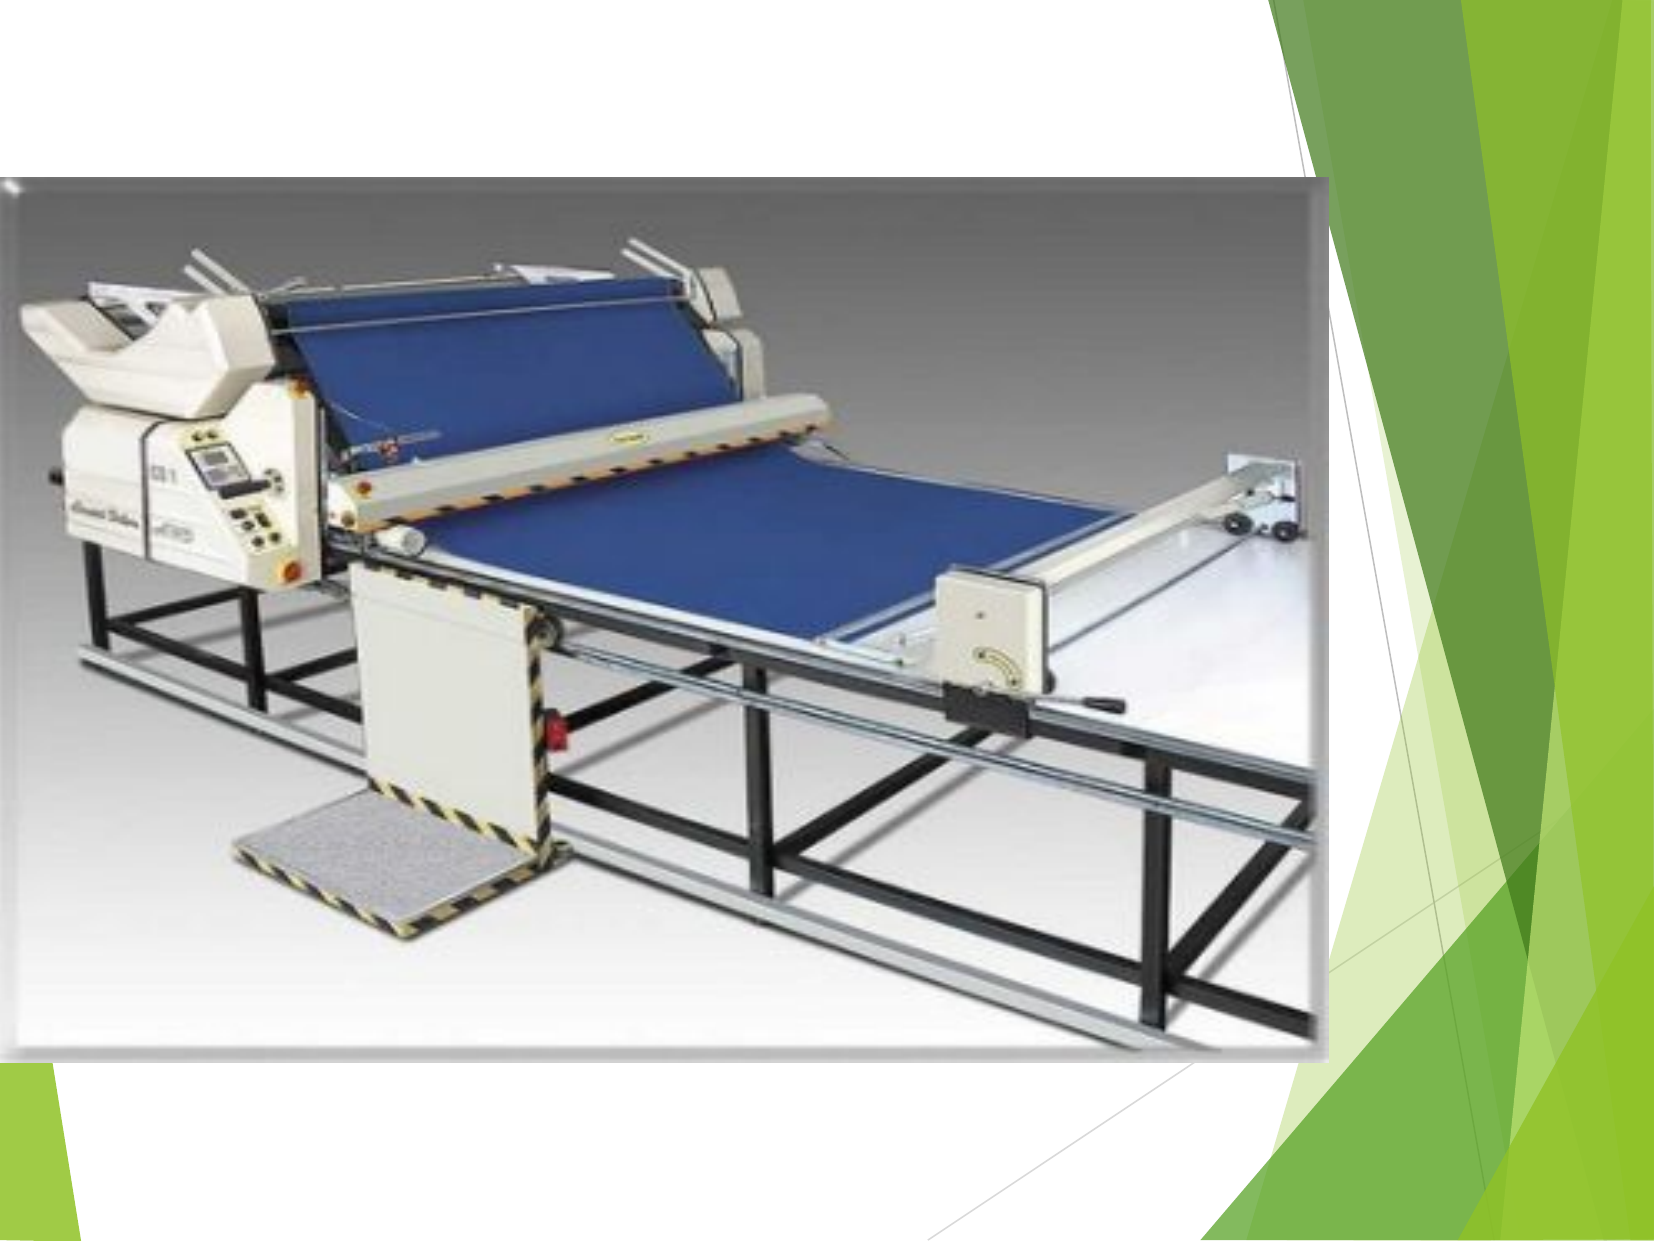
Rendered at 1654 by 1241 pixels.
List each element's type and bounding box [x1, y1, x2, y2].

picture [0, 177, 1329, 1064]
